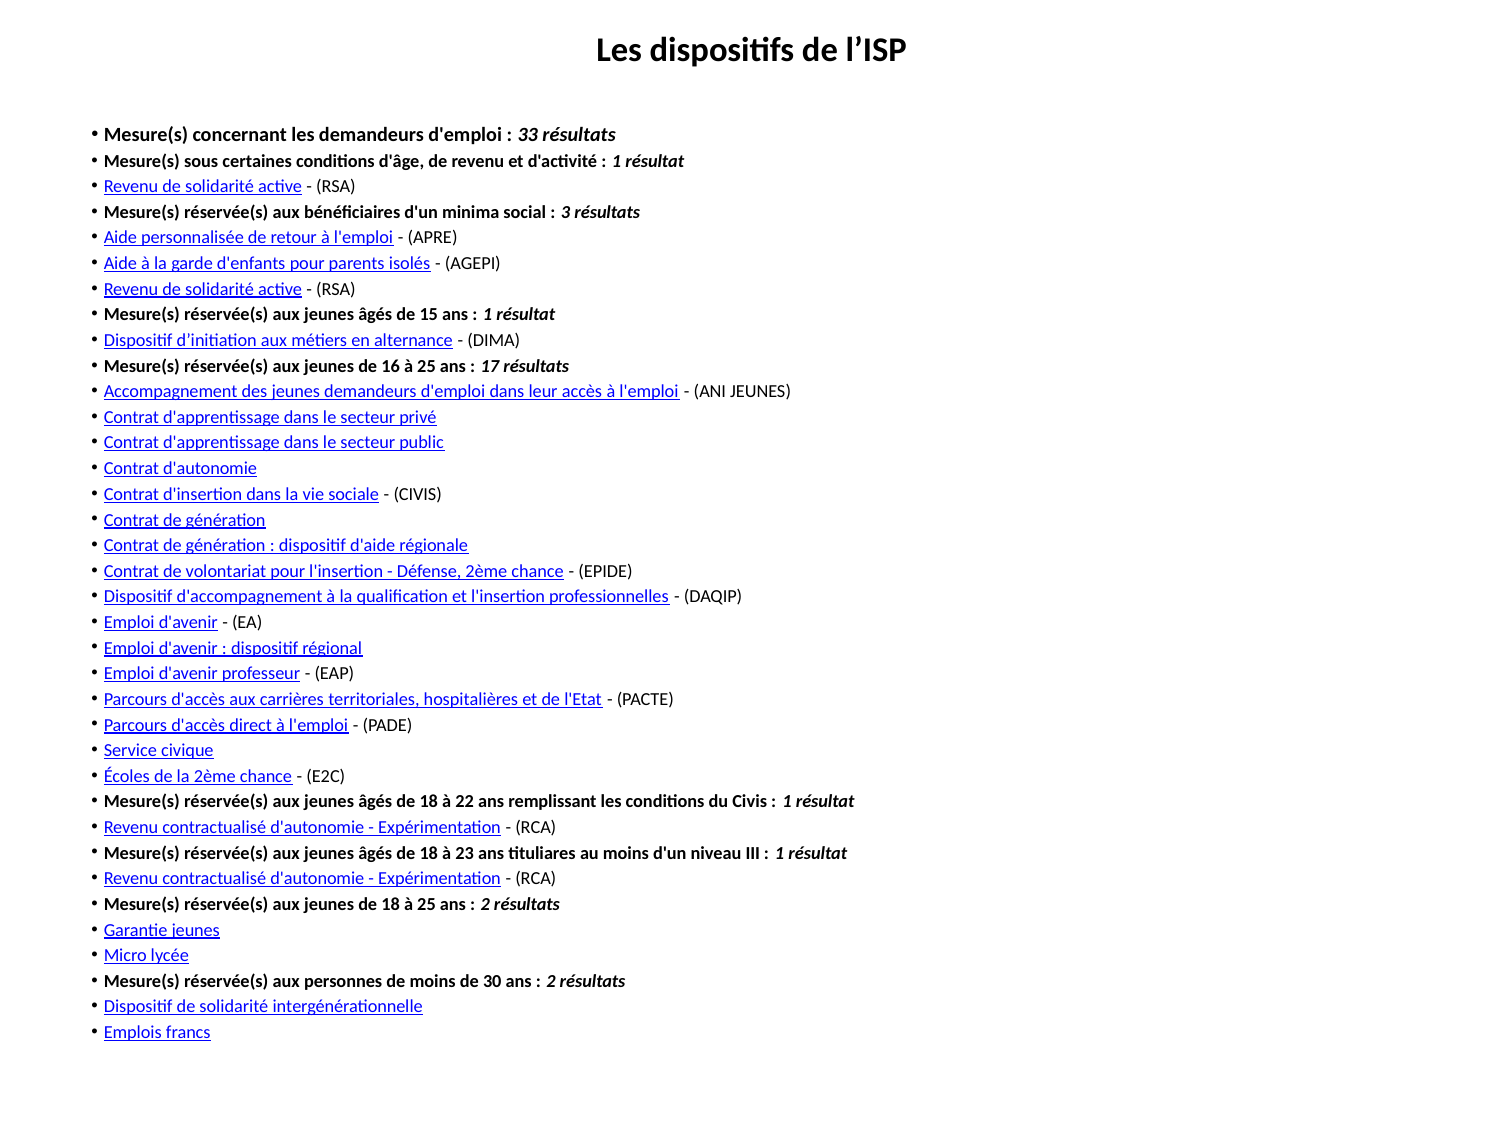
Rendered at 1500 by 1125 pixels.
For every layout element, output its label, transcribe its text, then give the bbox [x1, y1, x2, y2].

title Les dispositifs de l’ISP [76, 19, 1427, 76]
list Mesure(s) concernant les demandeurs d'emploi : 33 résultats Mesure(s) sous certaines conditions d'âge, de revenu et d'activité : 1 résultat Revenu de solidarité active - (RSA) Mesure(s) réservée(s) aux bénéficiaires d'un minima social : 3 résultats Aide personnalisée de retour à l'emploi - (APRE) Aide à la garde d'enfants pour parents isolés - (AGEPI) Revenu de solidarité active - (RSA) Mesure(s) réservée(s) aux jeunes âgés de 15 ans : 1 résultat Dispositif d’initiation aux métiers en alternance - (DIMA) Mesure(s) réservée(s) aux jeunes de 16 à 25 ans : 17 résultats Accompagnement des jeunes demandeurs d'emploi dans leur accès à l'emploi - (ANI JEUNES) Contrat d'apprentissage dans le secteur privé Contrat d'apprentissage dans le secteur public Contrat d'autonomie Contrat d'insertion dans la vie sociale - (CIVIS) Contrat de génération Contrat de génération : dispositif d'aide régionale Contrat de volontariat pour l'insertion - Défense, 2ème chance - (EPIDE) Dispositif d'accompagnement à la qualification et l'insertion professionnelles - (DAQIP) Emploi d'avenir - (EA) Emploi d'avenir : dispositif régional Emploi d'avenir professeur - (EAP) Parcours d'accès aux carrières territoriales, hospitalières et de l'Etat - (PACTE) Parcours d'accès direct à l'emploi - (PADE) Service civique Écoles de la 2ème chance - (E2C) Mesure(s) réservée(s) aux jeunes âgés de 18 à 22 ans remplissant les conditions du Civis : 1 résultat Revenu contractualisé d'autonomie - Expérimentation - (RCA) Mesure(s) réservée(s) aux jeunes âgés de 18 à 23 ans tituliares au moins d'un niveau III : 1 résultat Revenu contractualisé d'autonomie - Expérimentation - (RCA) Mesure(s) réservée(s) aux jeunes de 18 à 25 ans : 2 résultats Garantie jeunes Micro lycée Mesure(s) réservée(s) aux personnes de moins de 30 ans : 2 résultats Dispositif de solidarité intergénérationnelle Emplois francs [76, 113, 1427, 1083]
